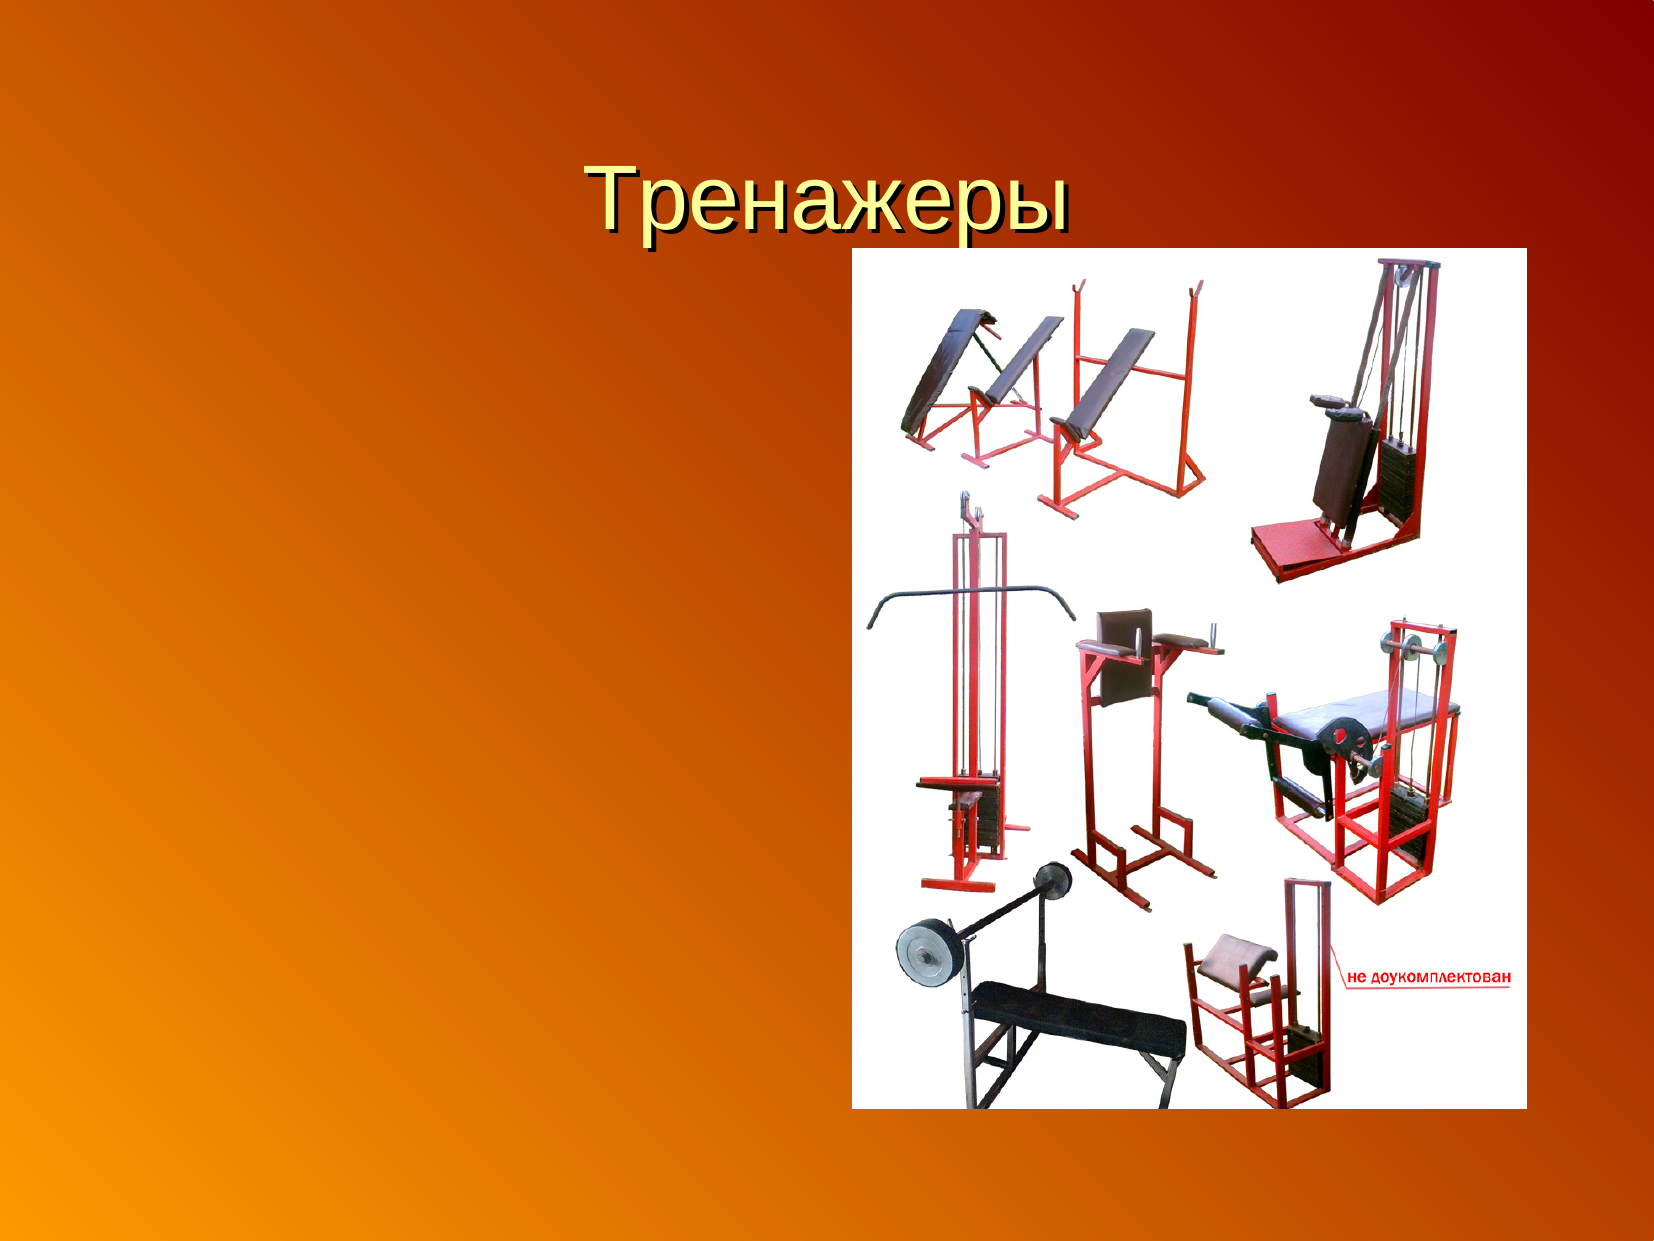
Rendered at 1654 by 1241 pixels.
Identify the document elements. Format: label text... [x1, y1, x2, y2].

text_box [852, 248, 1527, 1109]
title Тренажеры [82, 28, 1571, 257]
